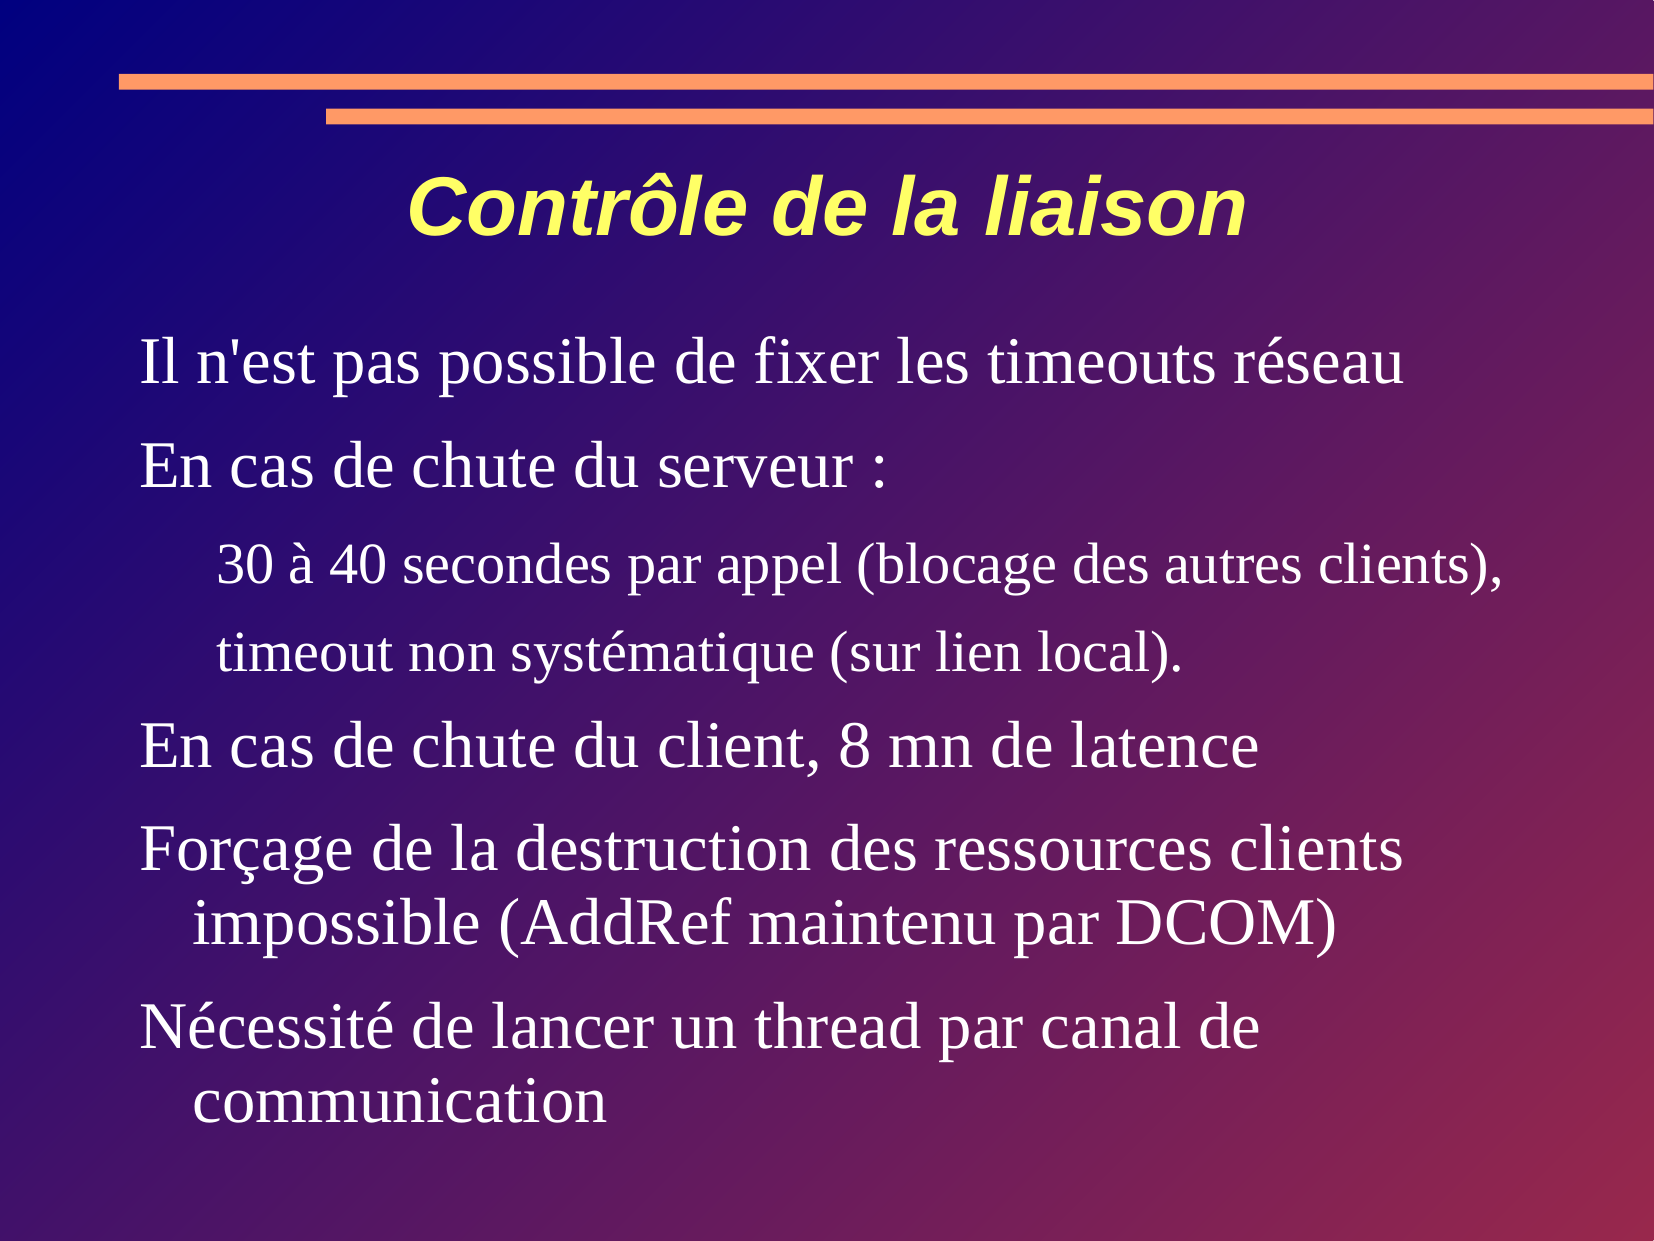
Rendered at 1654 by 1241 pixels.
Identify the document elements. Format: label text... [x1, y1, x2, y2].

title Contrôle de la liaison [121, 102, 1534, 311]
list Il n'est pas possible de fixer les timeouts réseau En cas de chute du serveur : 30 à 40 secondes par appel (blocage des autres clients), timeout non systématique (sur lien local). En cas de chute du client, 8 mn de latence Forçage de la destruction des ressources clients impossible (AddRef maintenu par DCOM) Nécessité de lancer un thread par canal de communication [121, 324, 1589, 1202]
